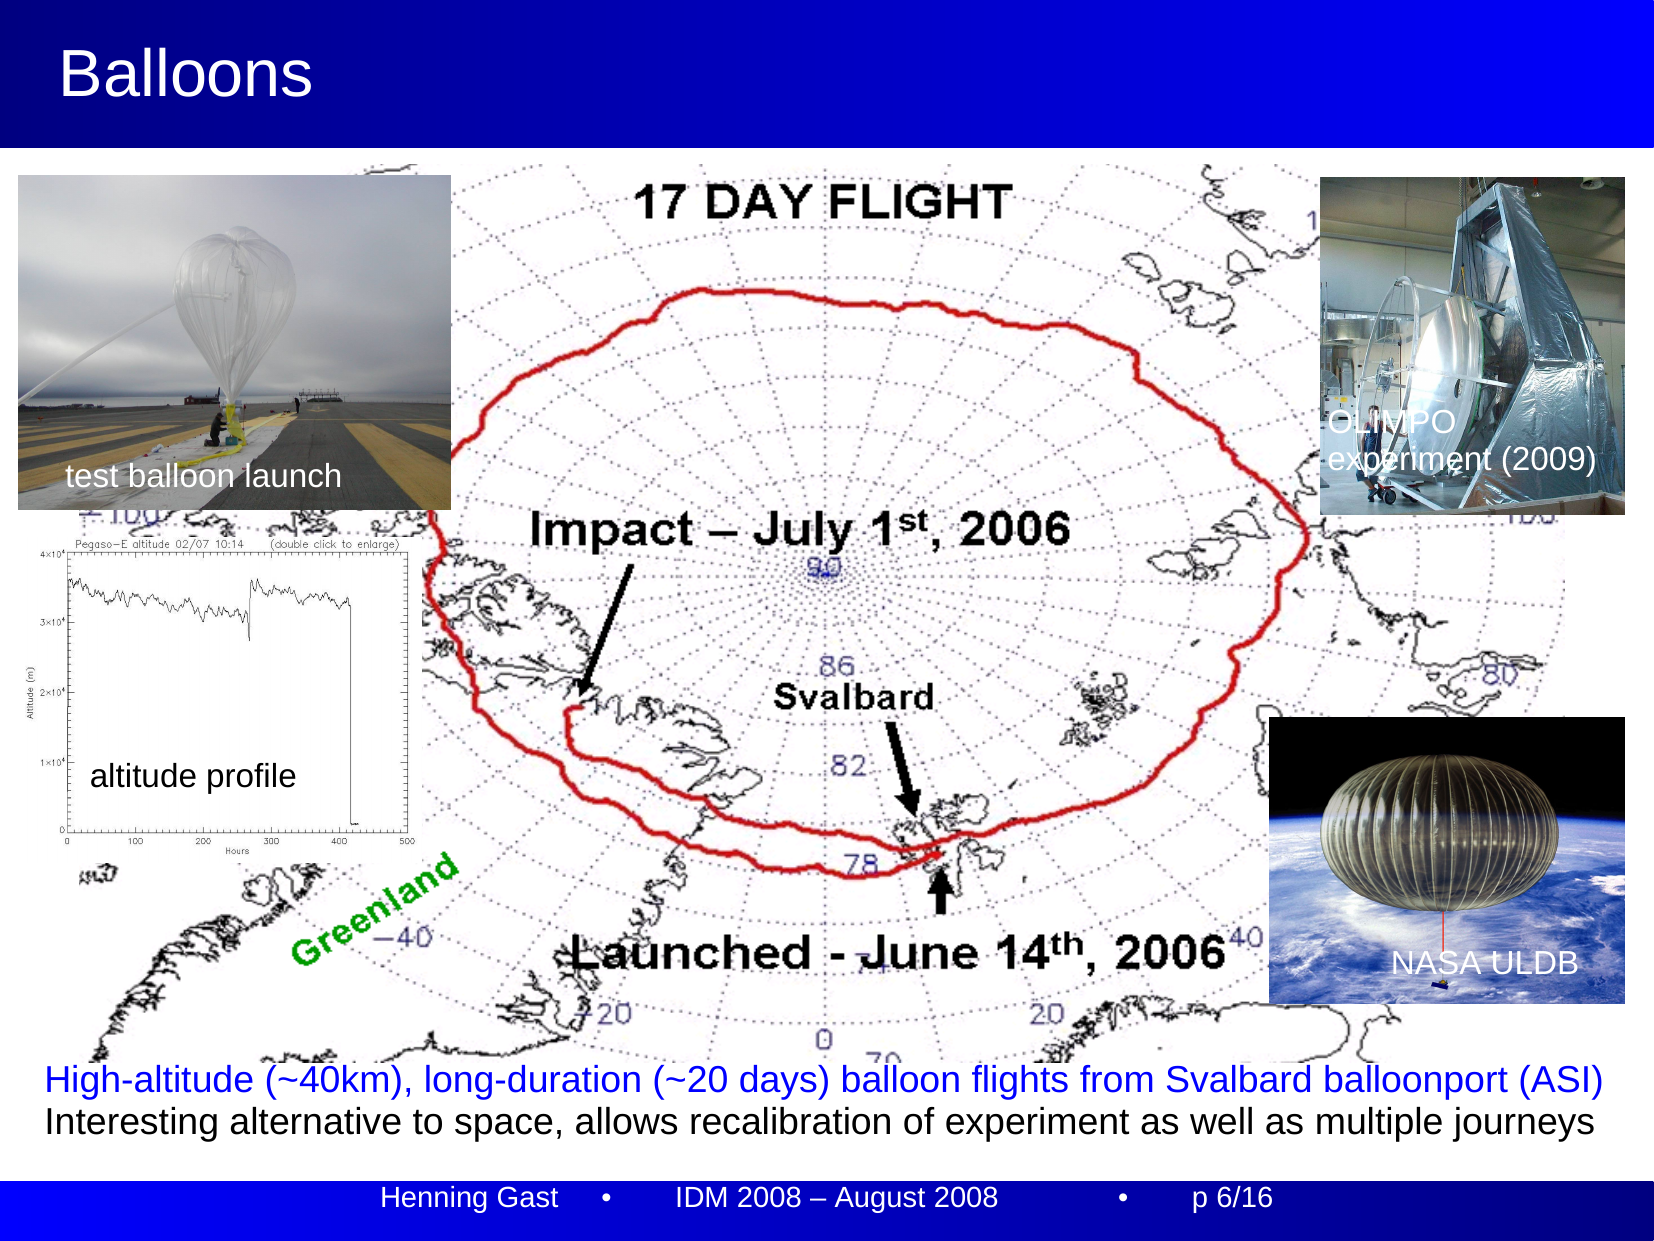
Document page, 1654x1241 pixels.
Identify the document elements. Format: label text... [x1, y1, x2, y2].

text_box test balloon launch [50, 450, 376, 515]
text_box altitude profile [75, 750, 400, 815]
title Balloons [0, 0, 1654, 148]
text_box OLIMPO experiment (2009) [1312, 395, 1642, 510]
text_box NASA ULDB [1375, 937, 1613, 1002]
text_box High-altitude (~40km), long-duration (~20 days) balloon flights from Svalbard balloonport (ASI) Interesting alternative to space, allows recalibration of experiment as well as multiple journeys [29, 1051, 1651, 1178]
picture [17, 164, 1625, 1051]
